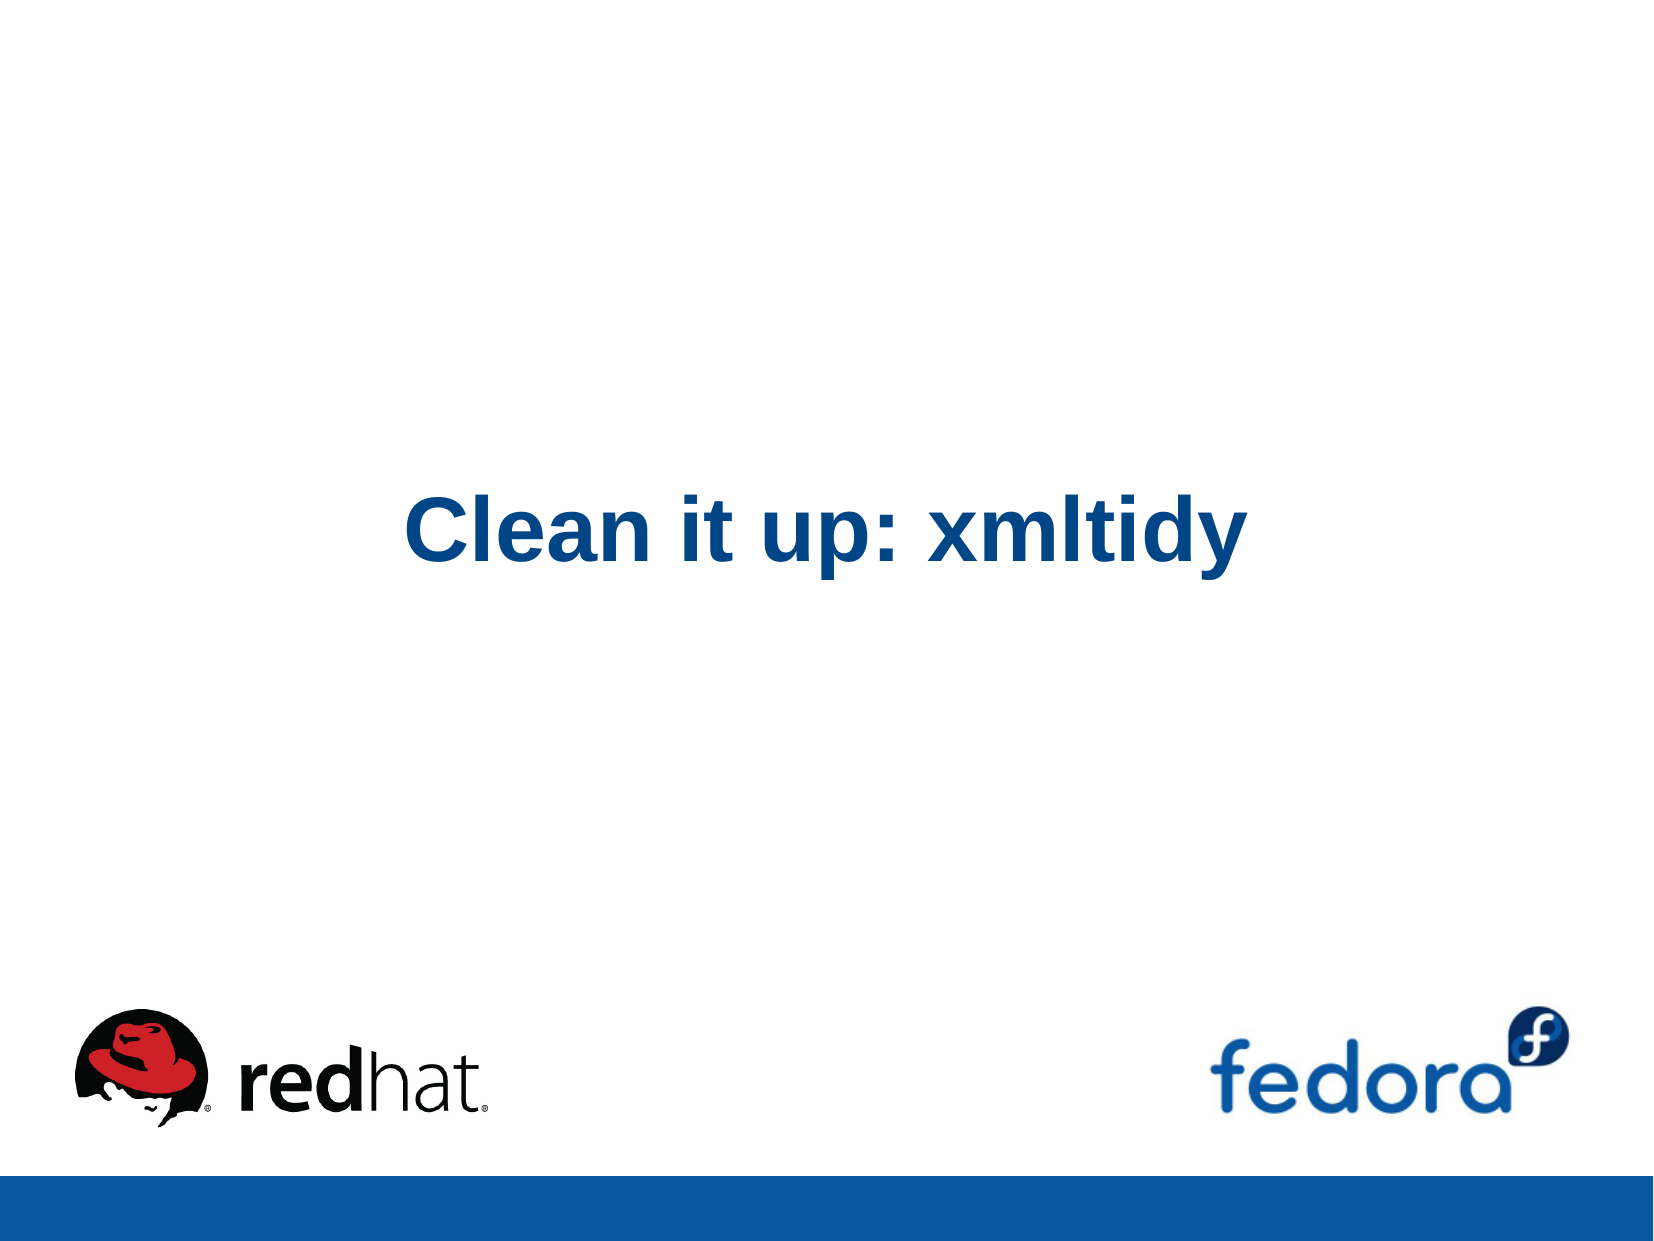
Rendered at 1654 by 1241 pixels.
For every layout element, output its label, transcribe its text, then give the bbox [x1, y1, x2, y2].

picture [75, 1009, 488, 1142]
picture [0, 1176, 1654, 1241]
picture [1200, 997, 1576, 1125]
subtitle Clean it up: xmltidy [82, 56, 1571, 1102]
